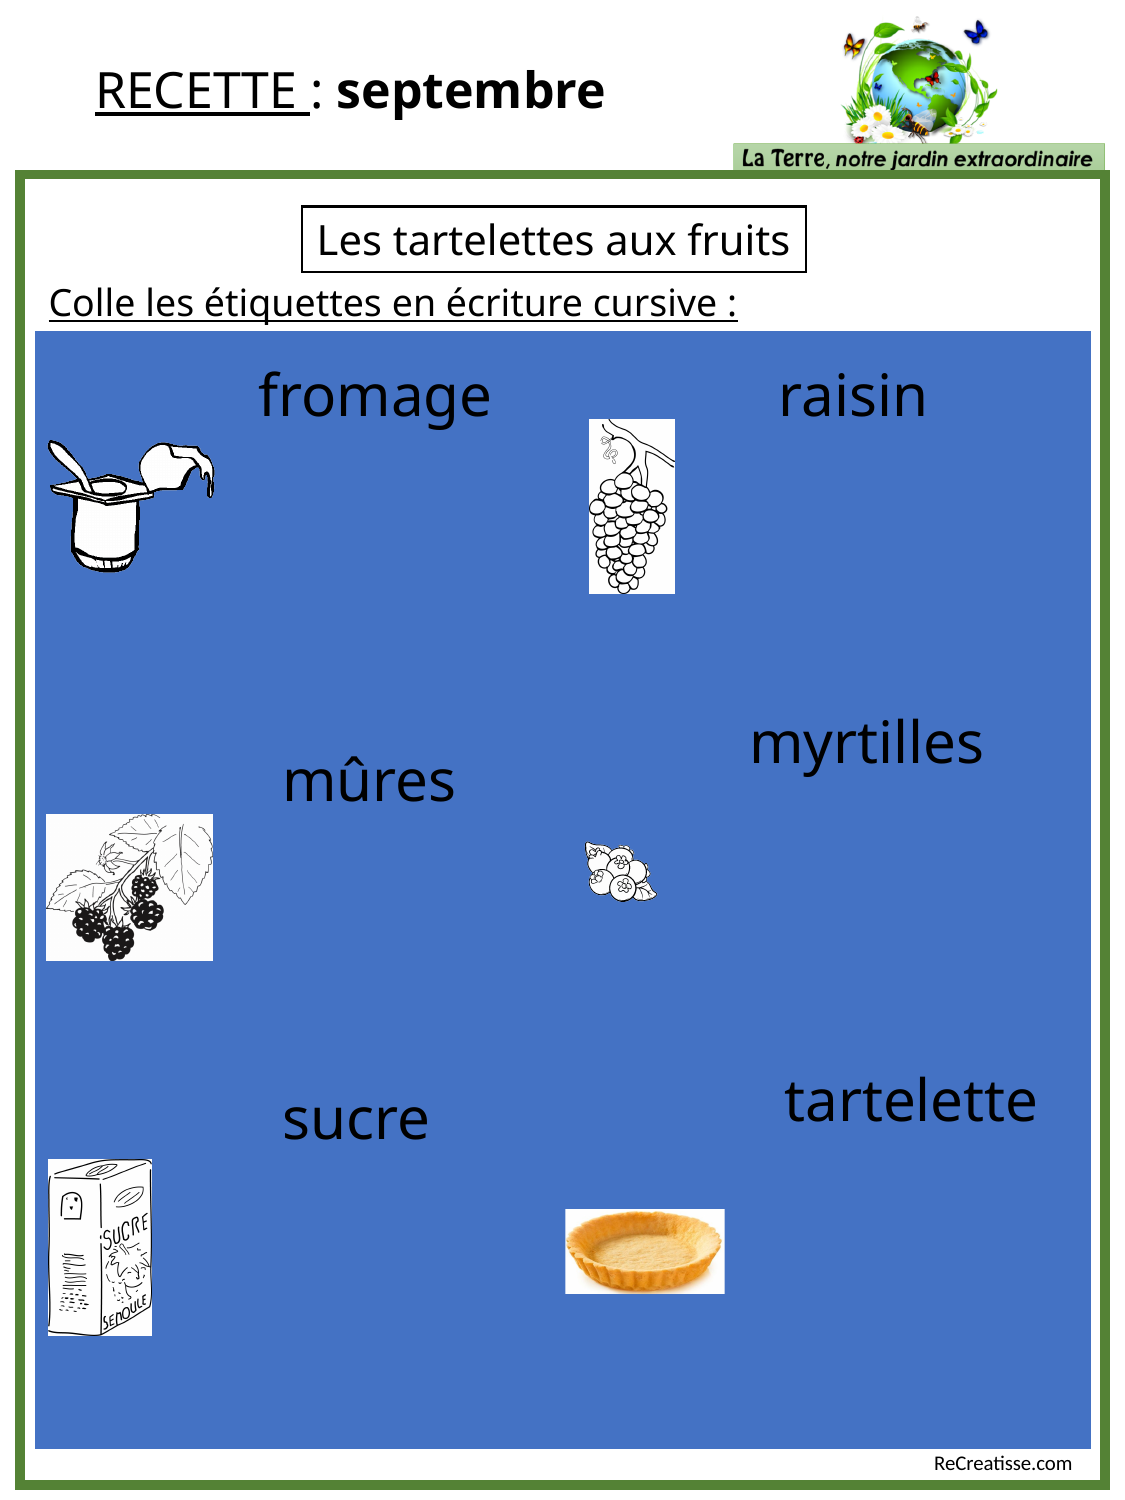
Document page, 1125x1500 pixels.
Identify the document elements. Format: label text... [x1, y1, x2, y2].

picture [47, 440, 215, 573]
table_header [35, 332, 563, 704]
picture [567, 829, 675, 914]
text_box tartelette [769, 1055, 1053, 1140]
table_cell [35, 704, 563, 1076]
table_cell [563, 704, 1091, 1076]
table_cell [563, 1076, 1091, 1449]
picture [565, 1209, 725, 1294]
table_header [563, 331, 1091, 704]
text_box Les tartelettes aux fruits [302, 207, 806, 272]
text_box sucre [267, 1073, 445, 1158]
picture [729, 14, 1106, 170]
text_box myrtilles [734, 697, 1000, 783]
picture [48, 1159, 152, 1336]
text_box mûres [267, 736, 471, 821]
text_box RECETTE : septembre [80, 51, 621, 126]
picture [46, 814, 213, 961]
text_box Colle les étiquettes en écriture cursive : [34, 272, 882, 332]
table_cell [35, 1076, 563, 1449]
text_box fromage [243, 350, 508, 435]
text_box raisin [764, 350, 944, 435]
picture [589, 419, 675, 594]
picture [729, 179, 1100, 184]
text_box ReCreatisse.com [919, 1442, 1088, 1482]
